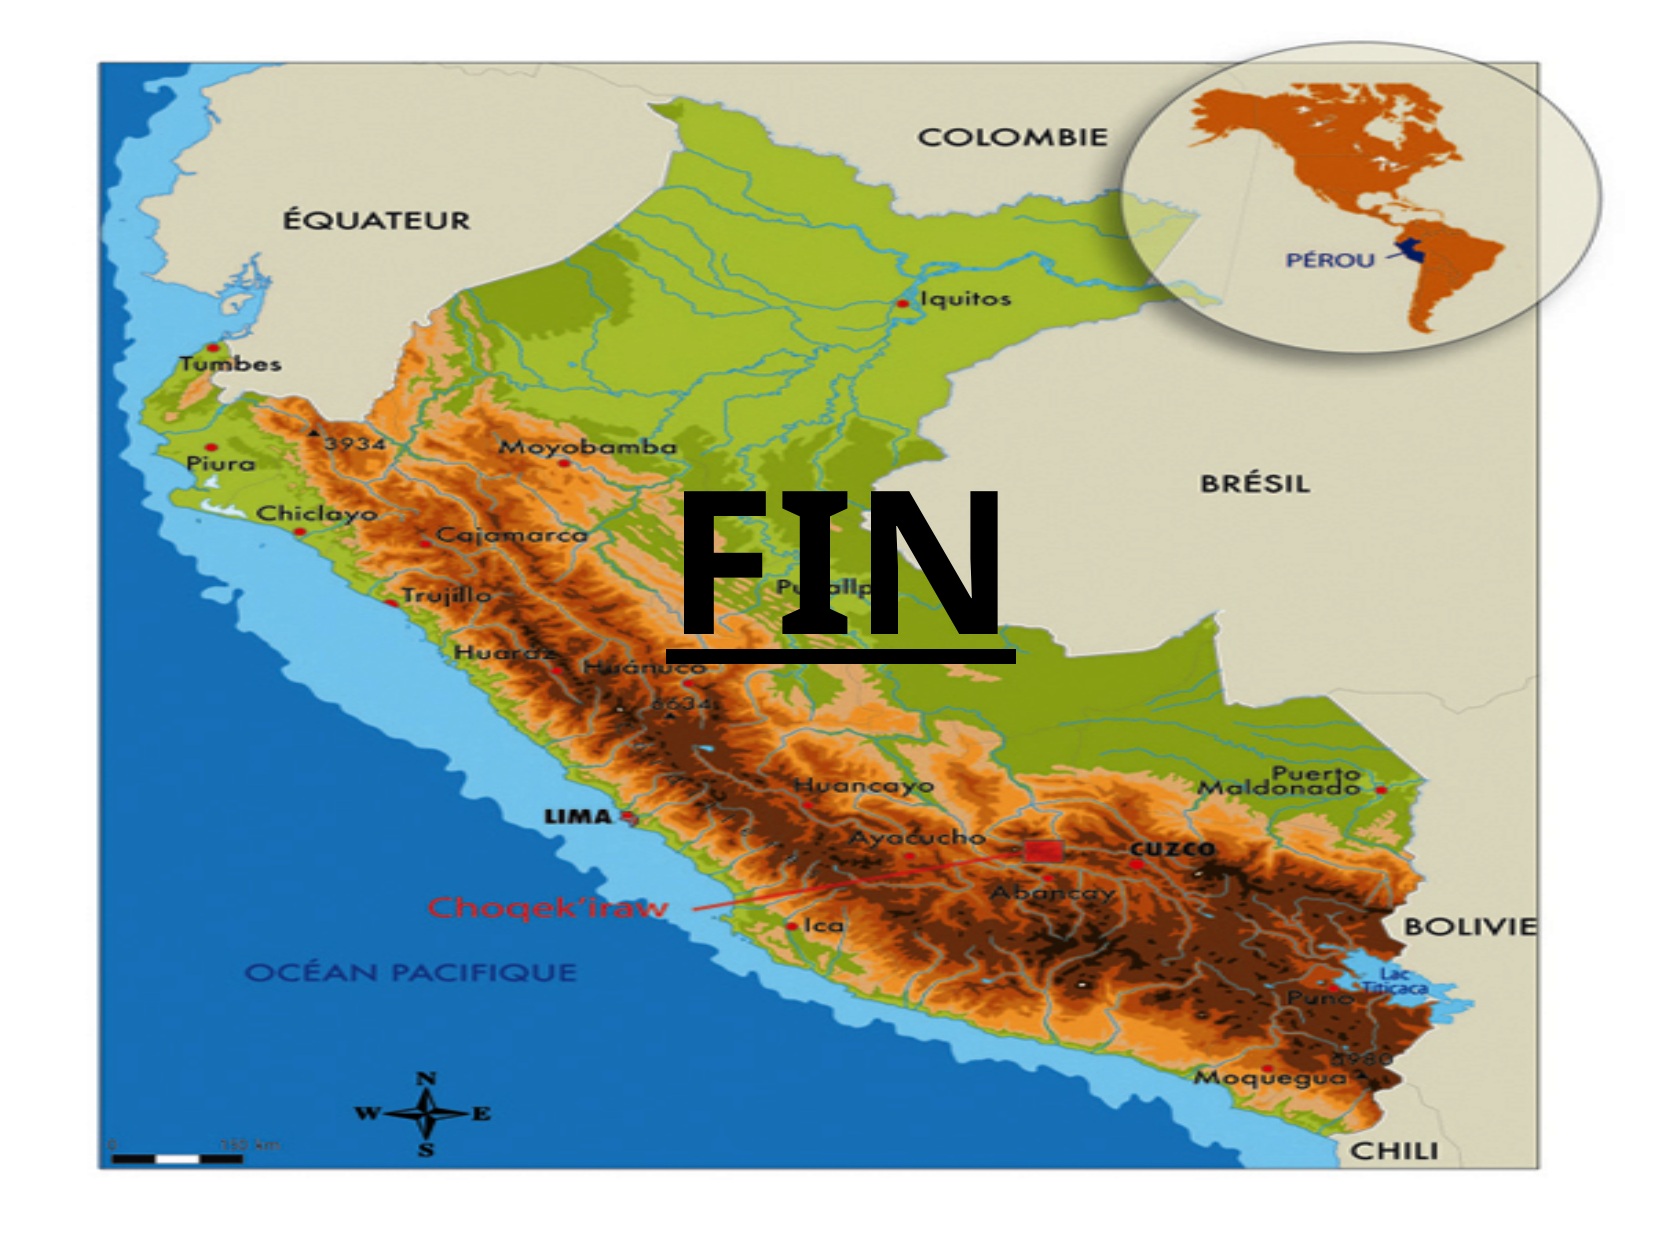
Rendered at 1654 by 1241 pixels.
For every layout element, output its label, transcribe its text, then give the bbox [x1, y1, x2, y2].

picture [29, 29, 1625, 1212]
text_box FIN [501, 413, 1182, 711]
